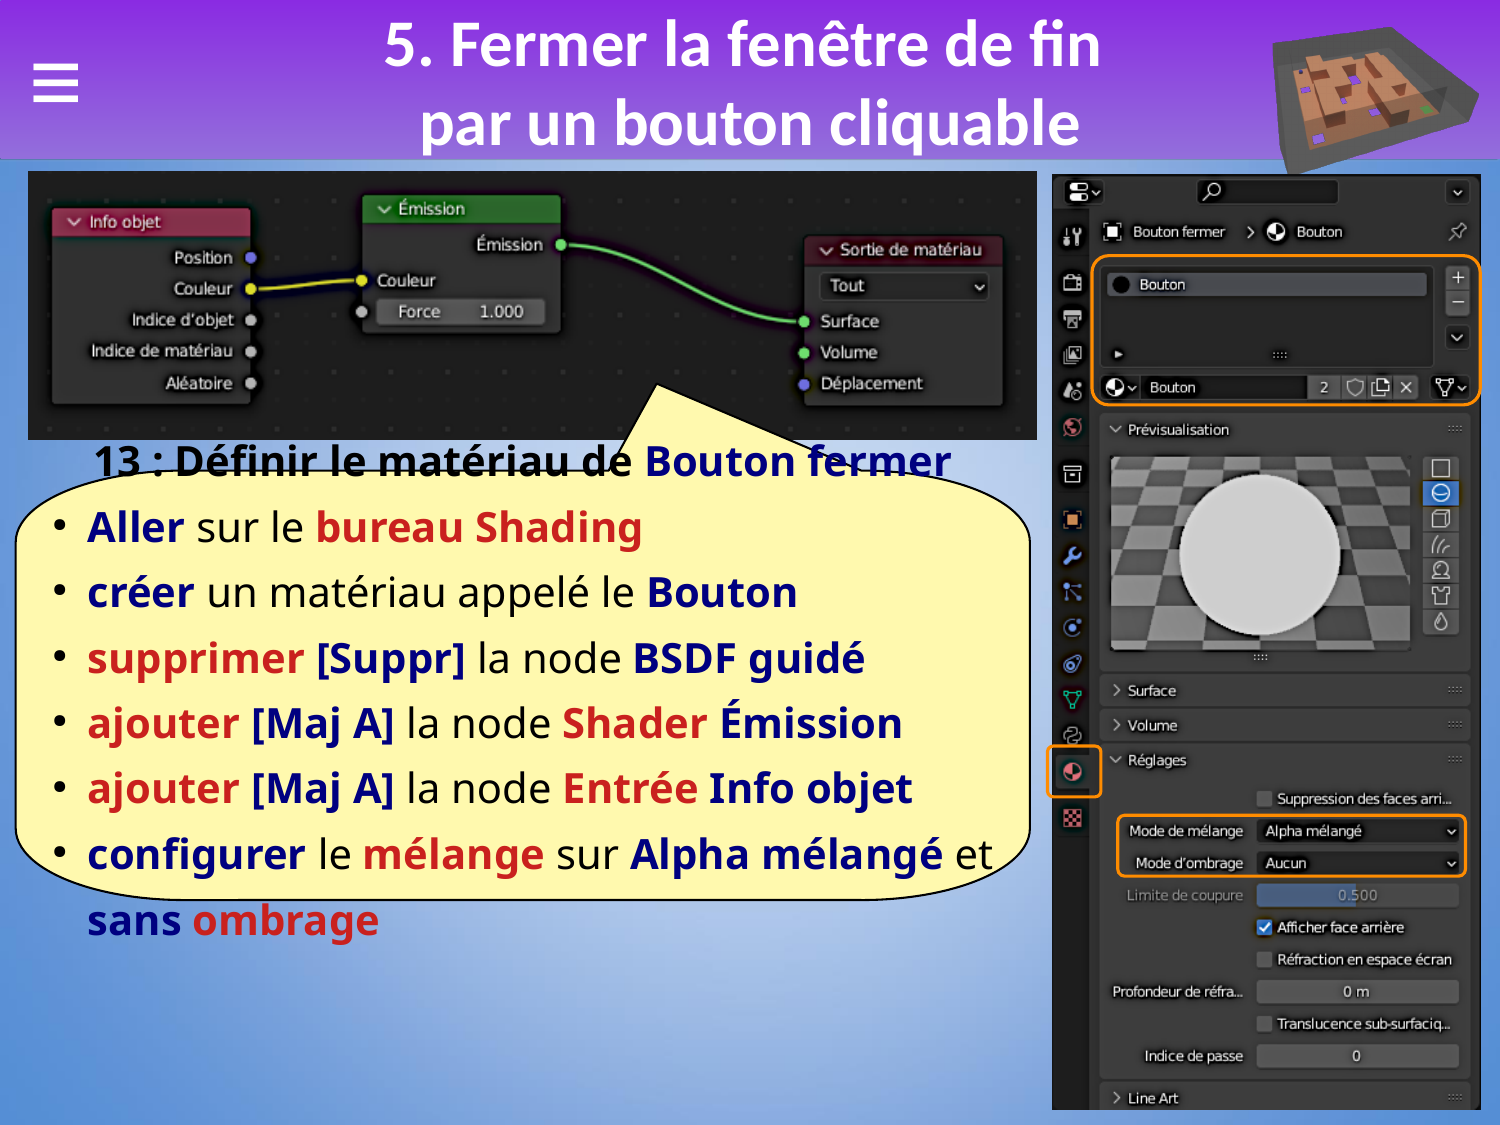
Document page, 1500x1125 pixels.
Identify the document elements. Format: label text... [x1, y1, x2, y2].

text_box ≡ [14, 23, 101, 141]
text_box 5. Fermer la fenêtre de fin par un bouton cliquable [0, 0, 1500, 159]
picture [0, 27, 1500, 1125]
text_box 13 : Définir le matériau de Bouton fermer Aller sur le bureau Shading créer un matériau appelé le Bouton supprimer [Suppr] la node BSDF guidé ajouter [Maj A] la node Shader Émission ajouter [Maj A] la node Entrée Info objet configurer le mélange sur Alpha mélangé et sans ombrage [15, 383, 1030, 901]
